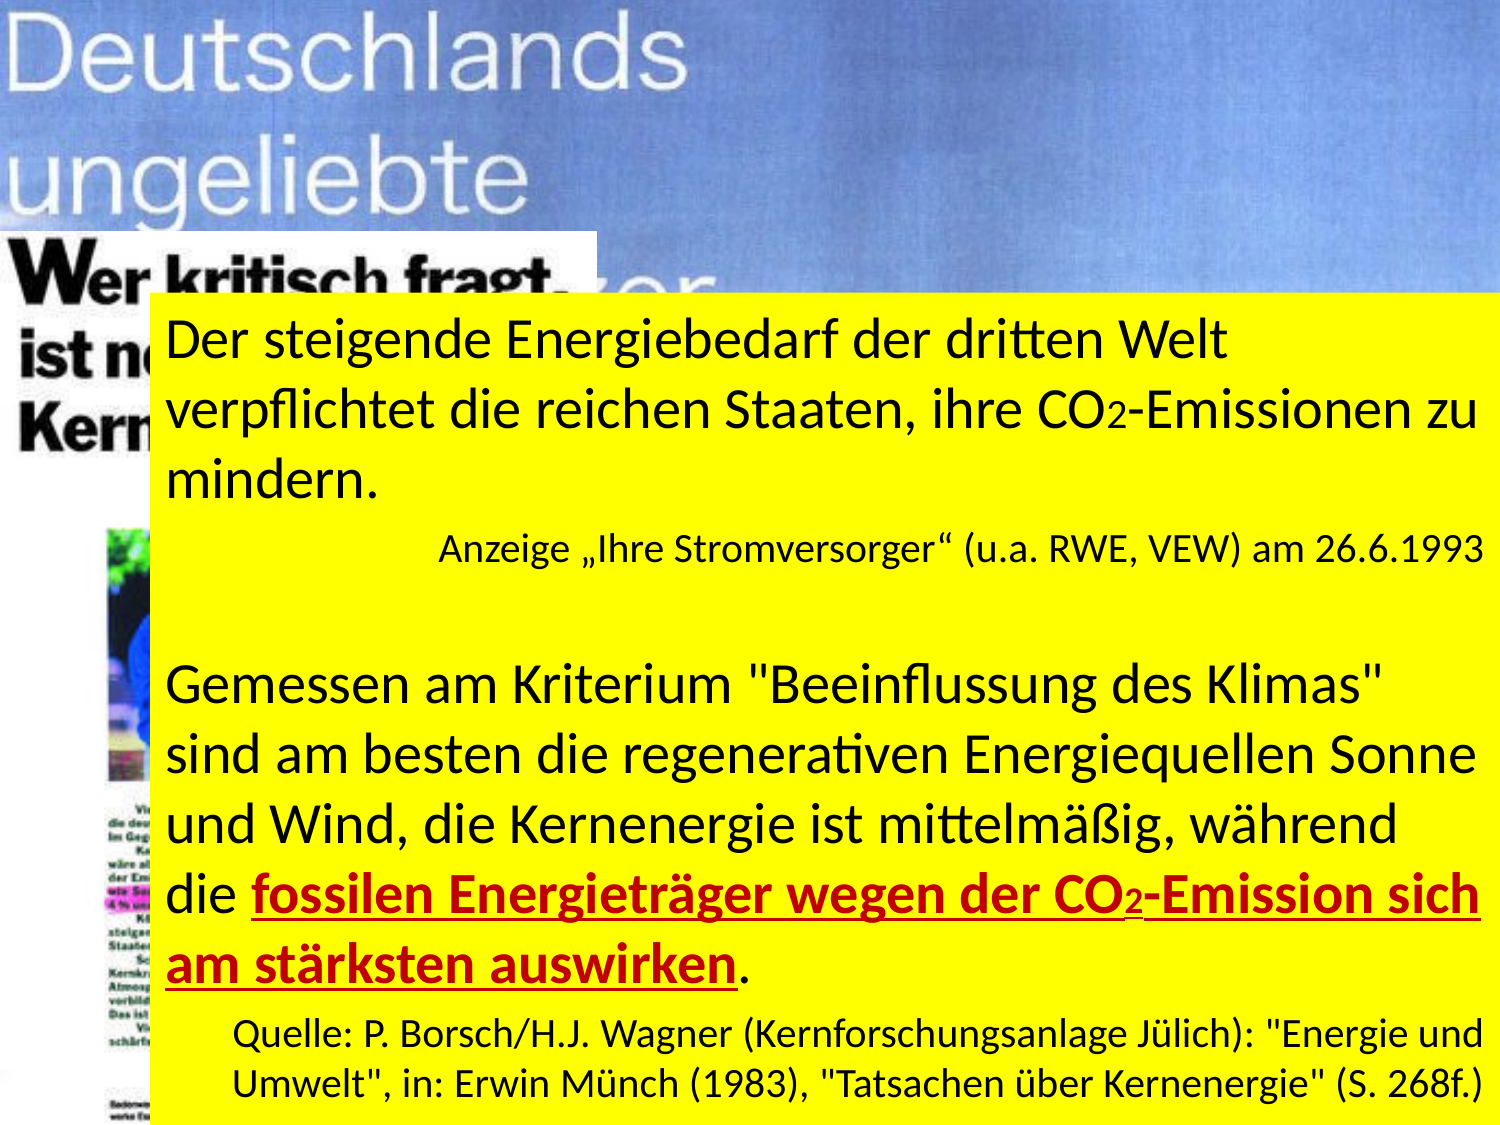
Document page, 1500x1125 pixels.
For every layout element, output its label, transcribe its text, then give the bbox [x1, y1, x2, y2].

picture [0, 0, 1500, 1125]
text_box Der steigende Energiebedarf der dritten Welt verpflichtet die reichen Staaten, ihre CO2-Emissionen zu mindern. Anzeige „Ihre Stromversorger“ (u.a. RWE, VEW) am 26.6.1993 Gemessen am Kriterium "Beeinflussung des Klimas" sind am besten die regenerativen Energiequellen Sonne und Wind, die Kernenergie ist mittelmäßig, während die fossilen Energieträger wegen der CO2-Emission sich am stärksten auswirken. Quelle: P. Borsch/H.J. Wagner (Kernforschungsanlage Jülich): "Energie und Umwelt", in: Erwin Münch (1983), "Tatsachen über Kernenergie" (S. 268f.) [150, 292, 1500, 1125]
